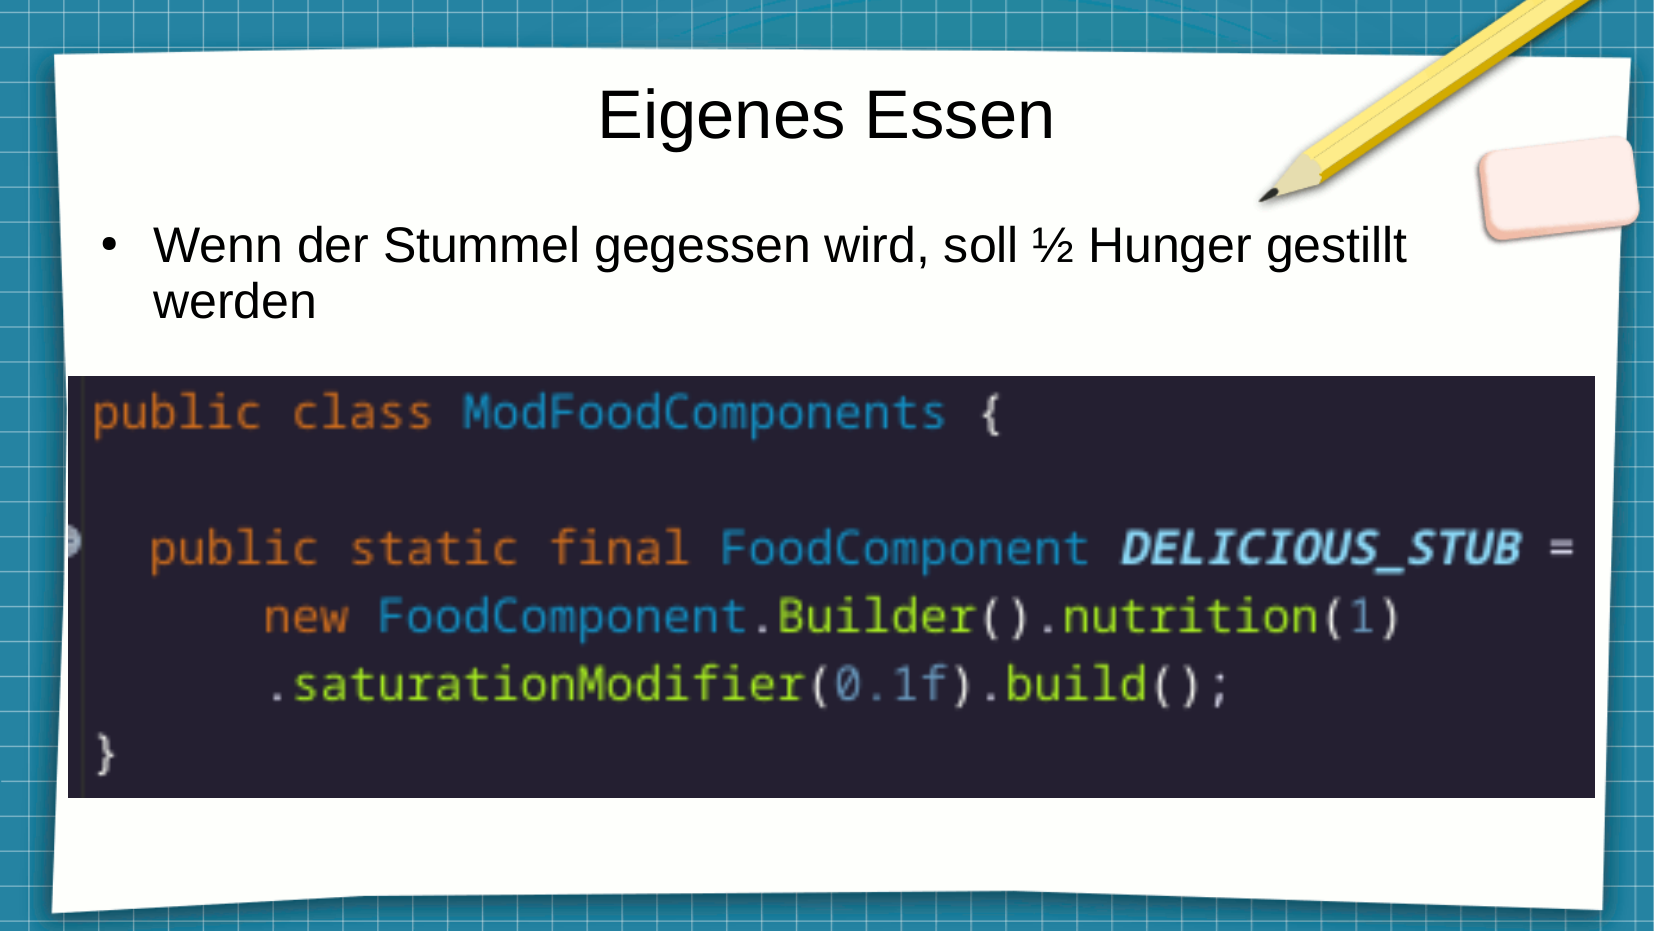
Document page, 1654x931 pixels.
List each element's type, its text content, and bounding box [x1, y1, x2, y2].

list Wenn der Stummel gegessen wird, soll ½ Hunger gestillt werden [82, 217, 1571, 376]
picture [0, 0, 1654, 931]
title Eigenes Essen [82, 37, 1571, 193]
